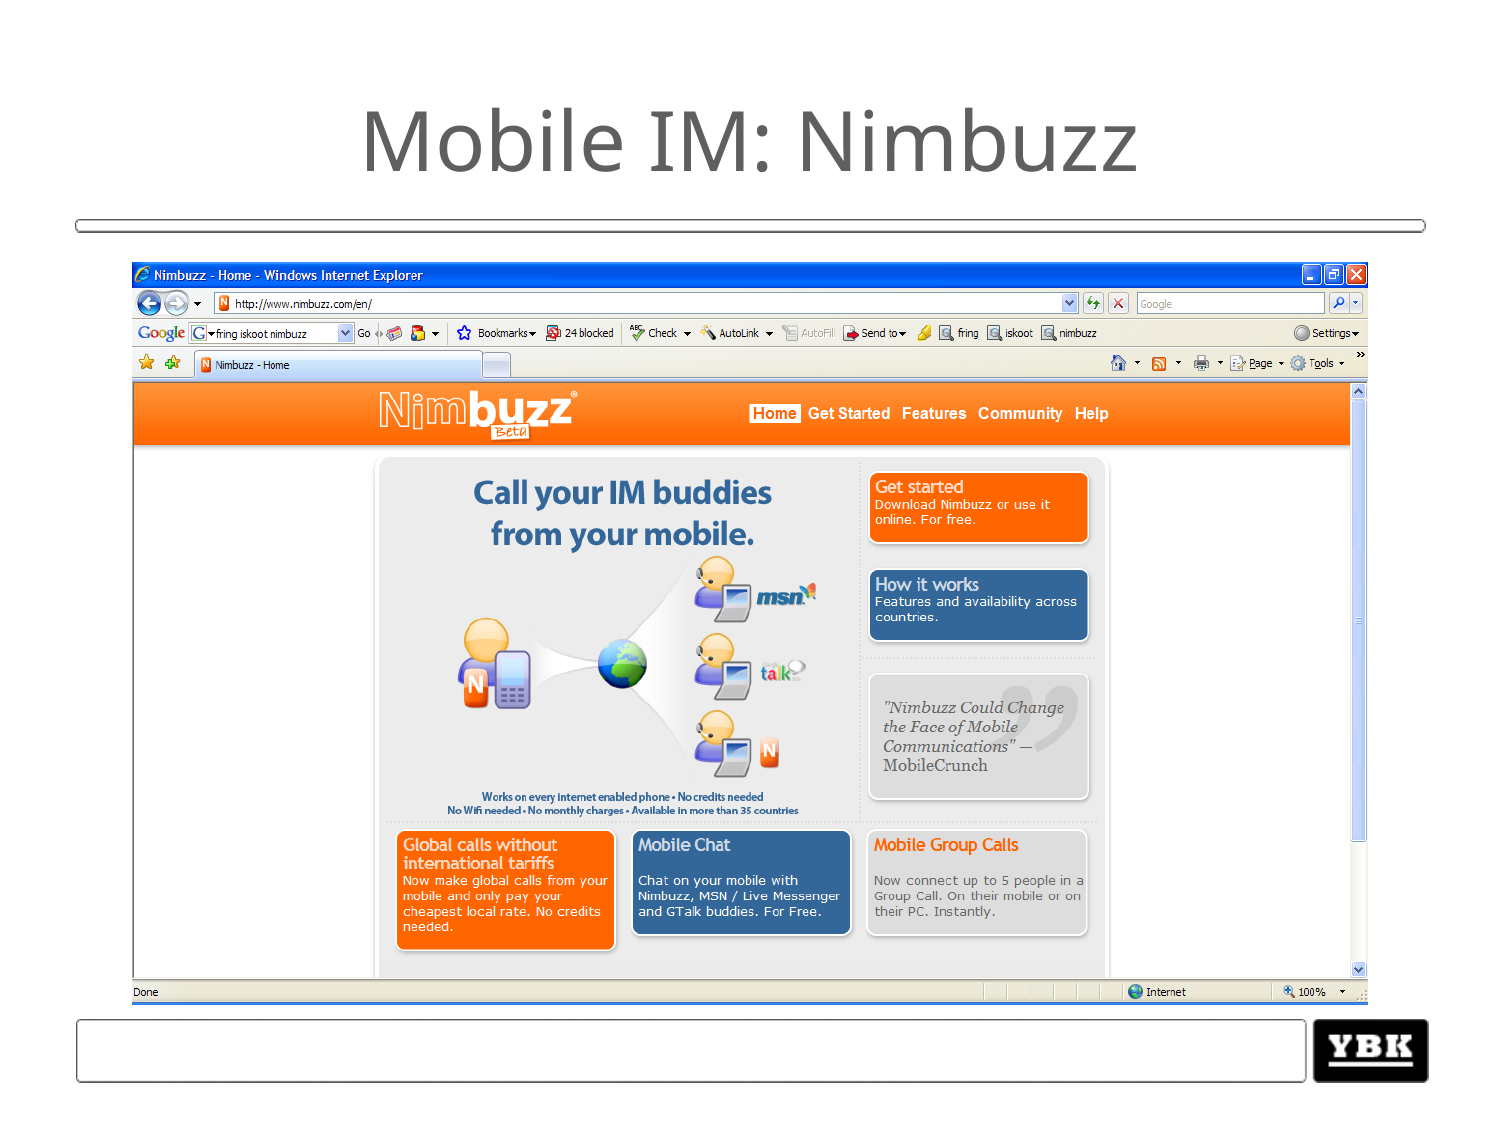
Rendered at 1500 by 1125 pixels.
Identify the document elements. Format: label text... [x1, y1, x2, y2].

picture [132, 262, 1368, 1005]
title Mobile IM: Nimbuzz [75, 45, 1426, 233]
picture [76, 1019, 1429, 1083]
